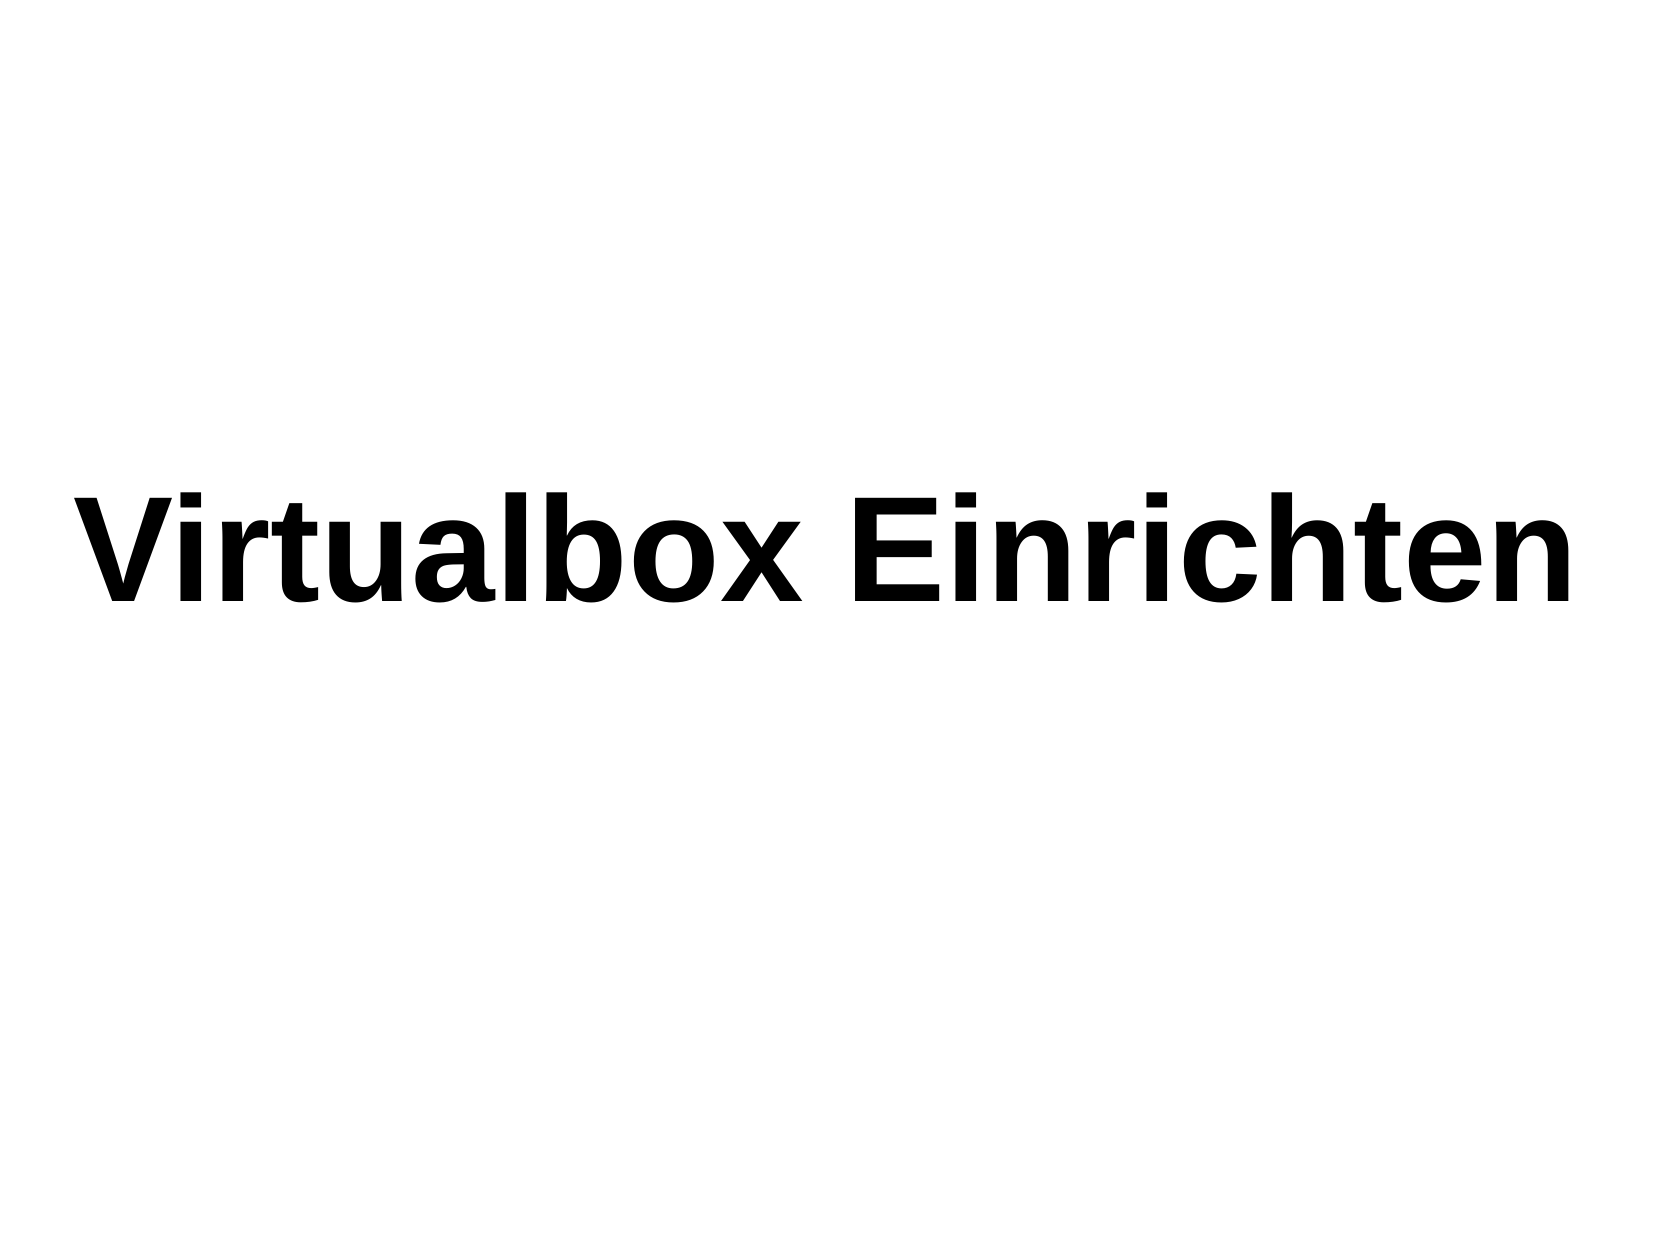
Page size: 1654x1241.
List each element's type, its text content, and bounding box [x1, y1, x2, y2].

title Virtualbox Einrichten [0, 377, 1654, 721]
